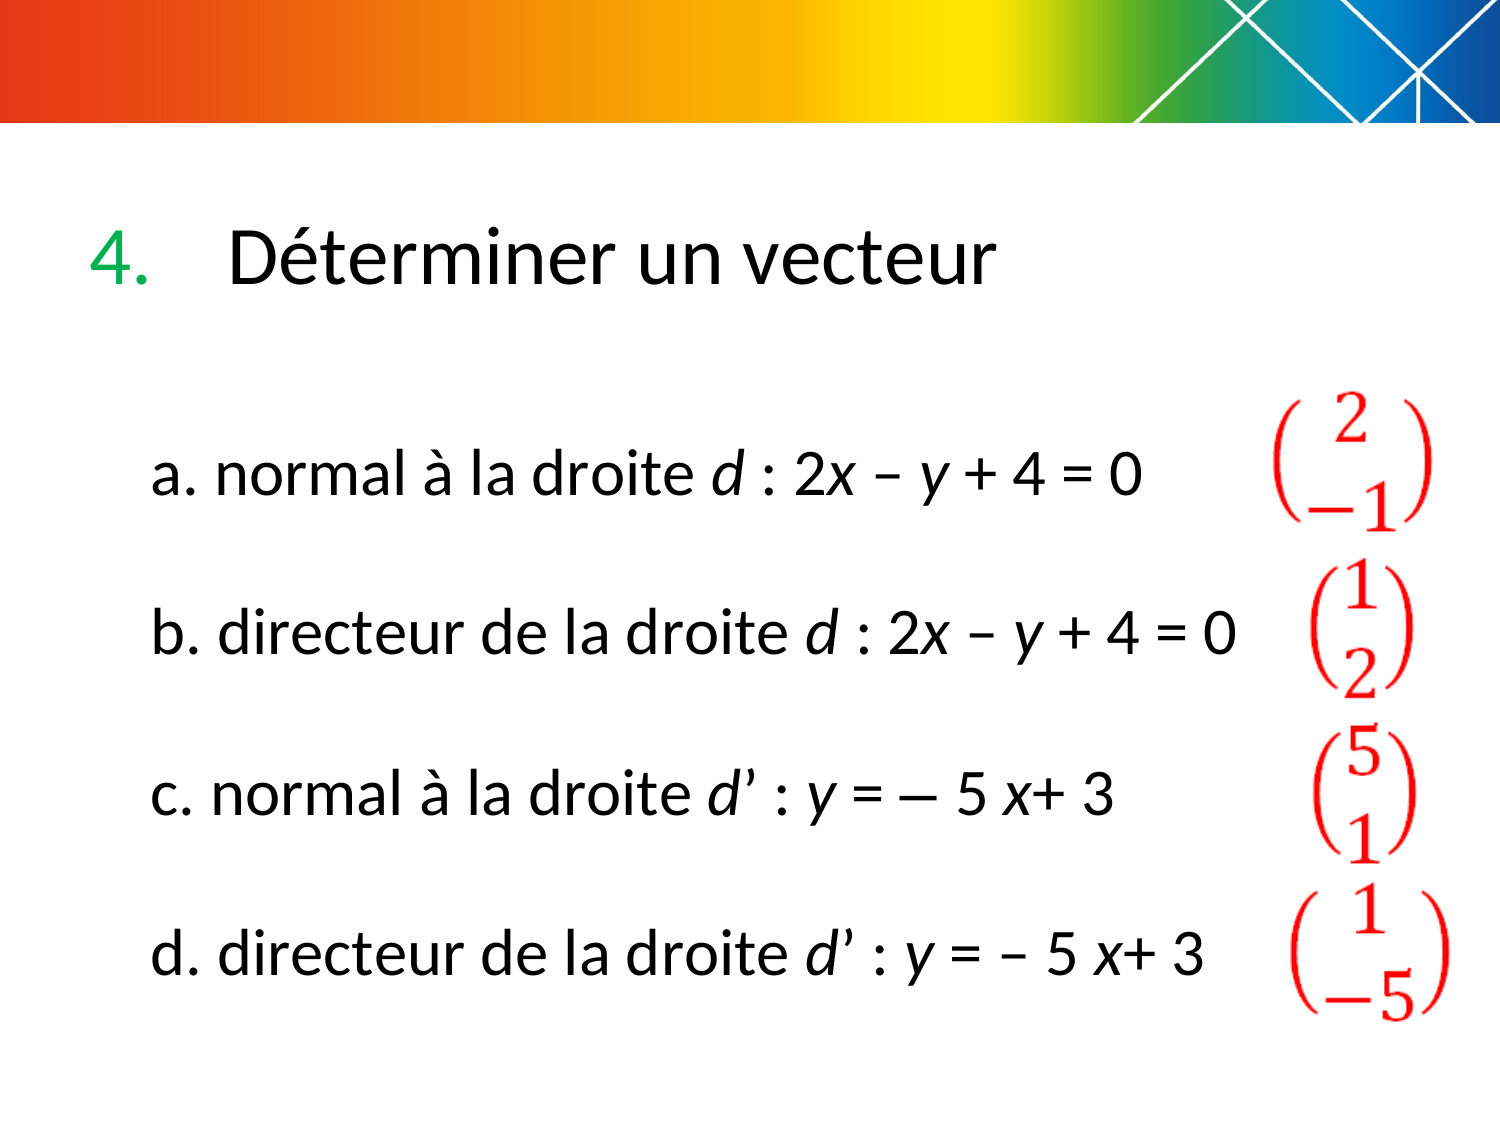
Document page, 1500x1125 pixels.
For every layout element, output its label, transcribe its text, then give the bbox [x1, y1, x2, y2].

text_box Déterminer un vecteur [75, 164, 1500, 339]
picture [0, 0, 1359, 123]
picture [1340, 0, 1500, 123]
picture [1267, 373, 1460, 1036]
text_box a. normal à la droite d : 2x – y + 4 = 0 b. directeur de la droite d : 2x – y + 4 = 0 c. normal à la droite d’ : y = – 5 x+ 3 d. directeur de la droite d’ : y = – 5 x+ 3 [135, 420, 1365, 1125]
